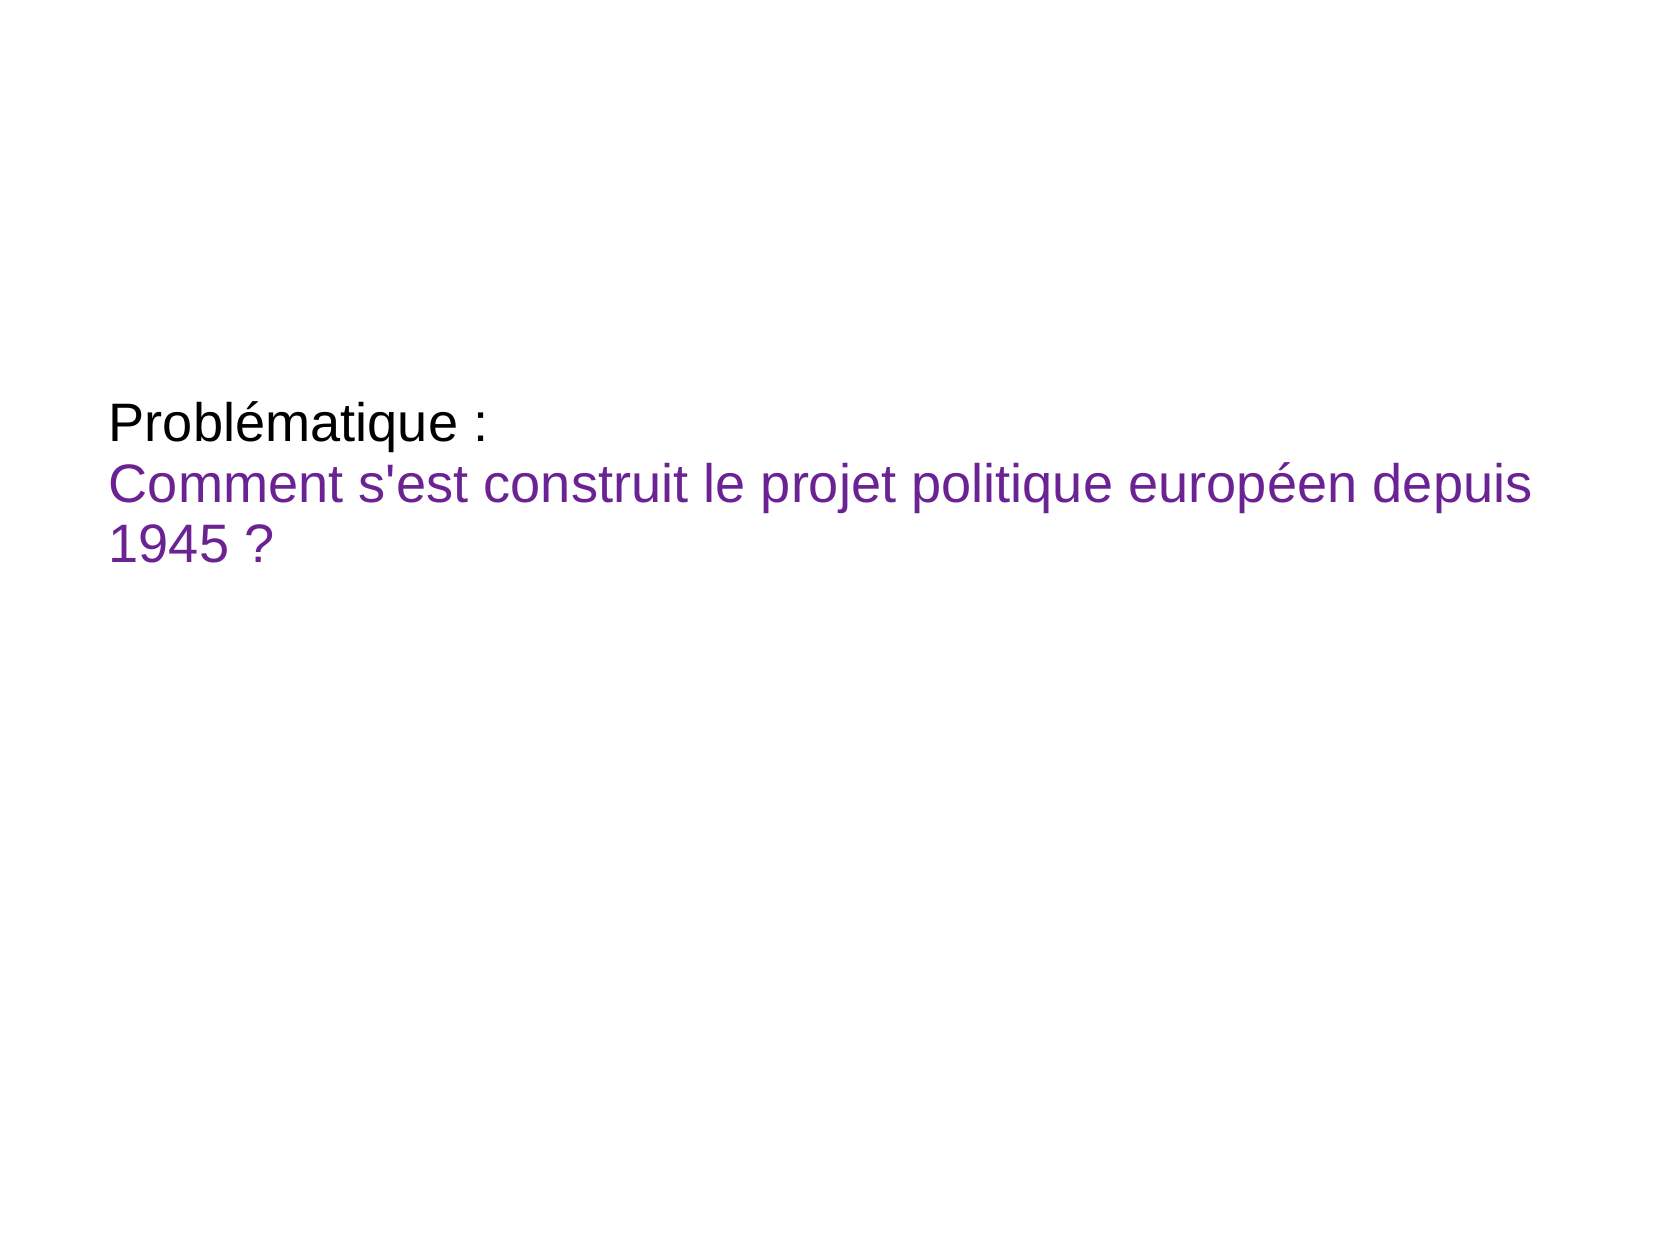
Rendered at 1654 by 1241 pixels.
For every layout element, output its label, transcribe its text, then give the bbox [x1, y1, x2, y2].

text_box Problématique : Comment s'est construit le projet politique européen depuis 1945 ? [93, 385, 1565, 582]
